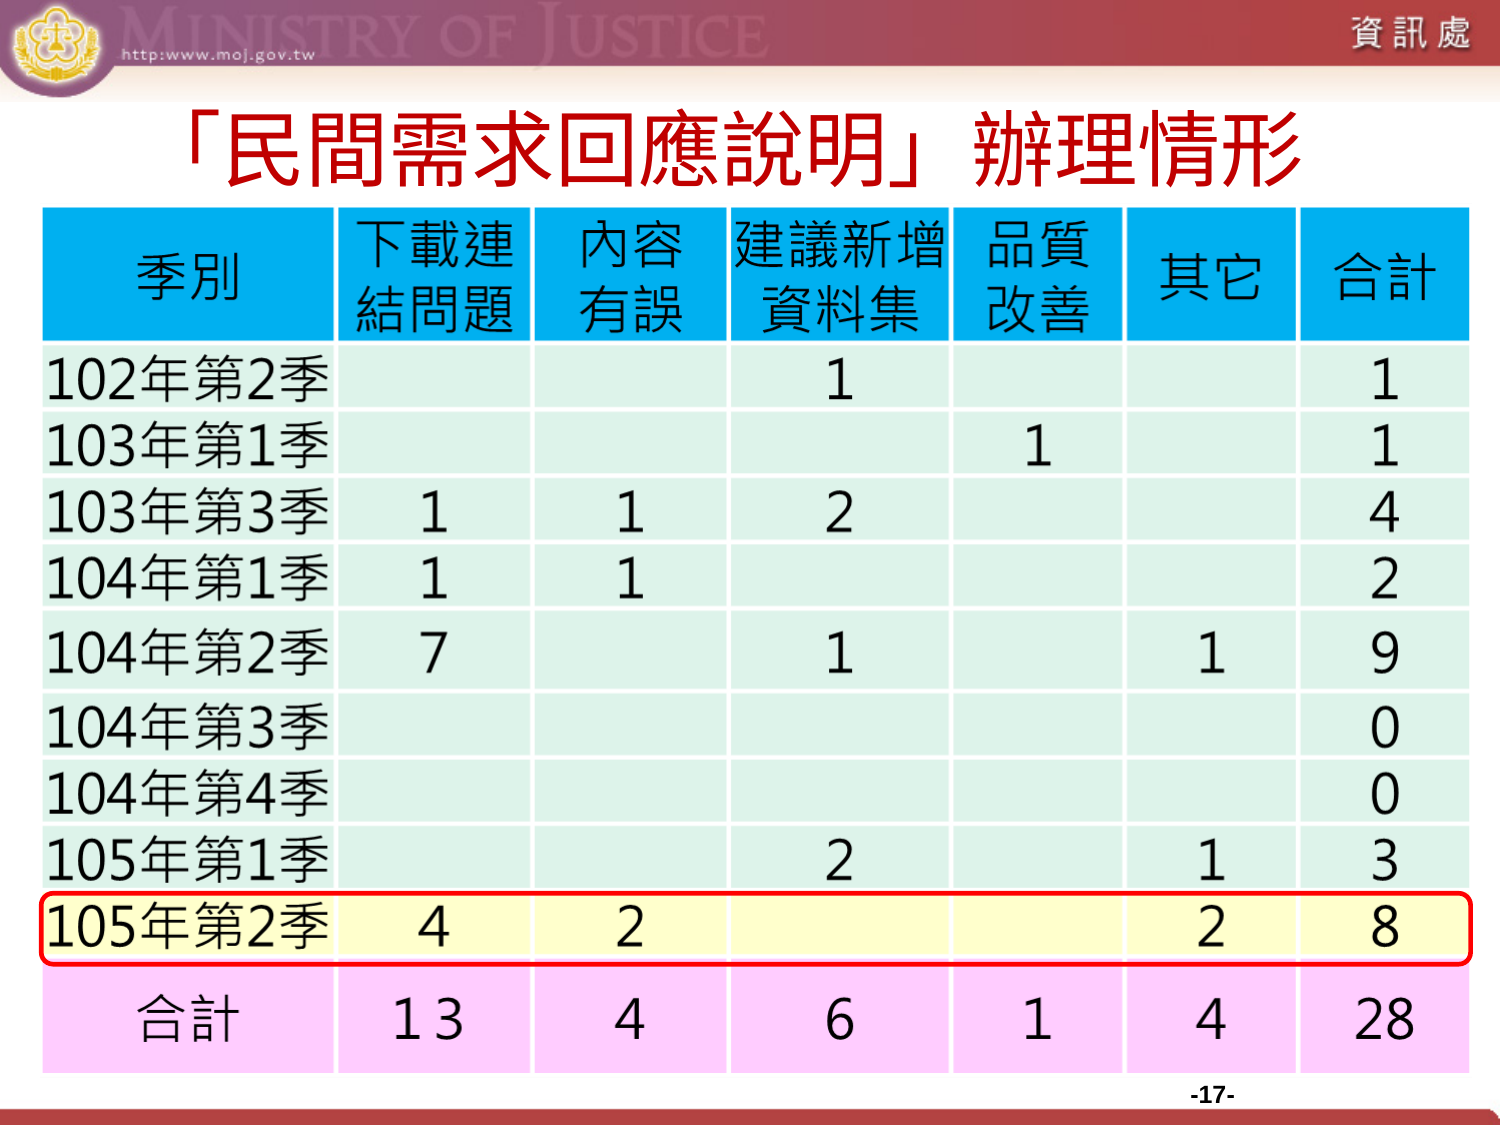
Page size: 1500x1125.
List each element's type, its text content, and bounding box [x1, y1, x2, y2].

text_box -17- [1175, 1070, 1488, 1109]
picture [44, 896, 1468, 961]
text_box 「民間需求回應說明」辦理情形 [123, 90, 1333, 193]
picture [40, 960, 1472, 1082]
picture [40, 193, 1472, 898]
